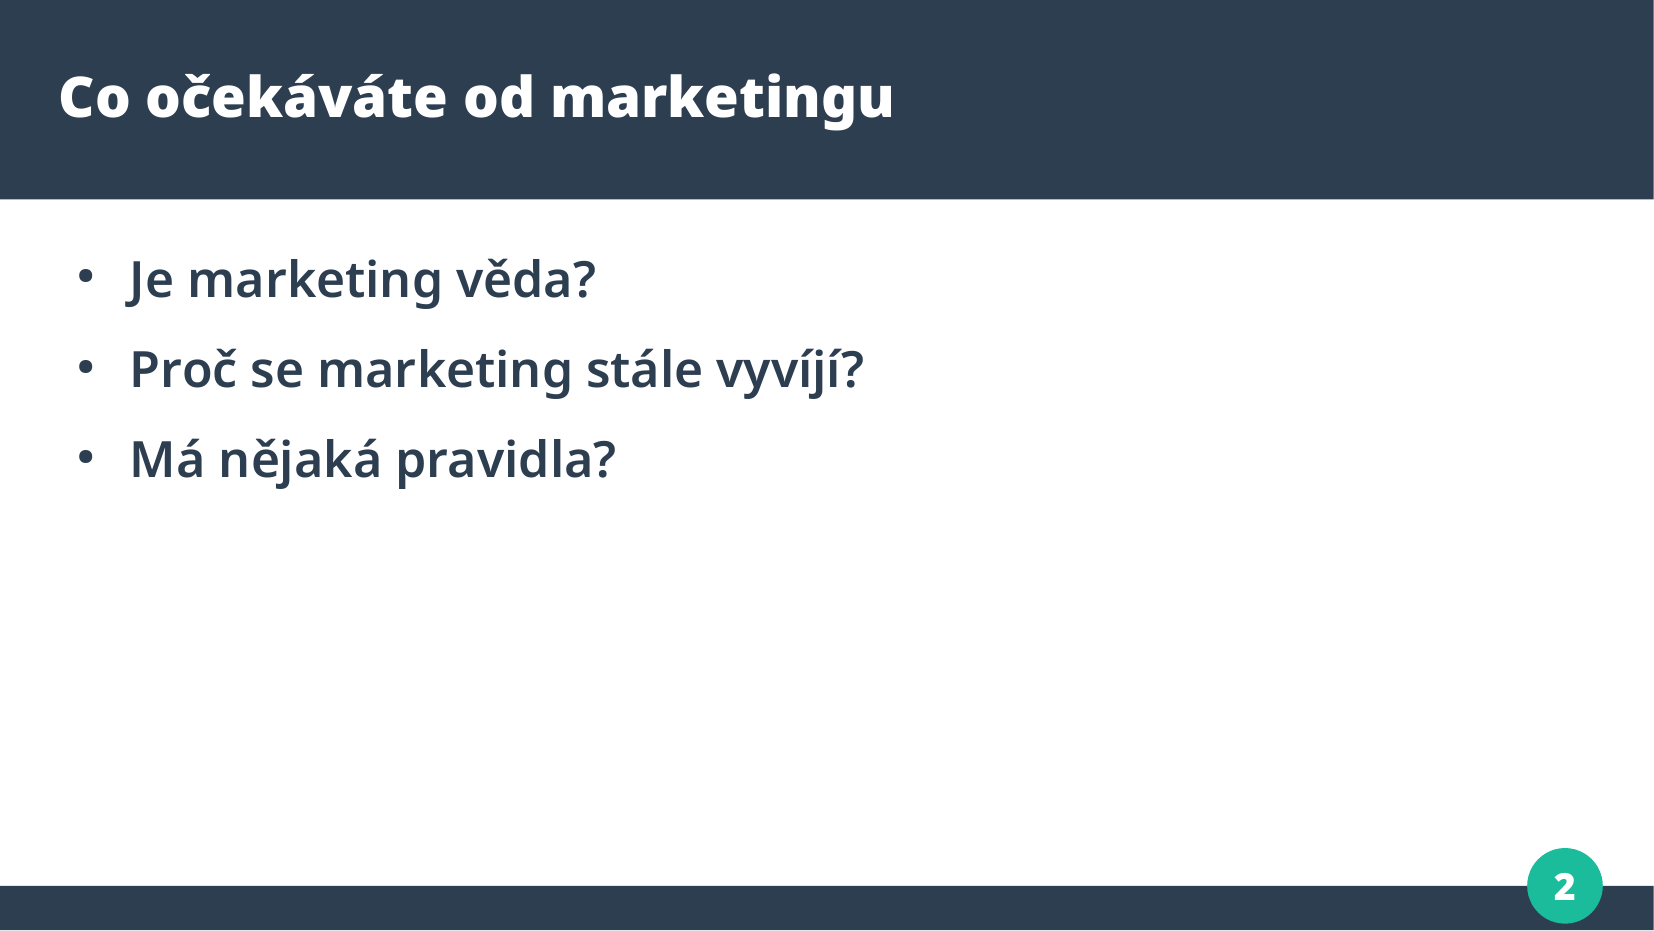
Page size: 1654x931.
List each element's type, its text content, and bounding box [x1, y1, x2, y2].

list Je marketing věda? Proč se marketing stále vyvíjí? Má nějaká pravidla? [59, 243, 1595, 864]
title Co očekáváte od marketingu [59, 37, 1595, 155]
